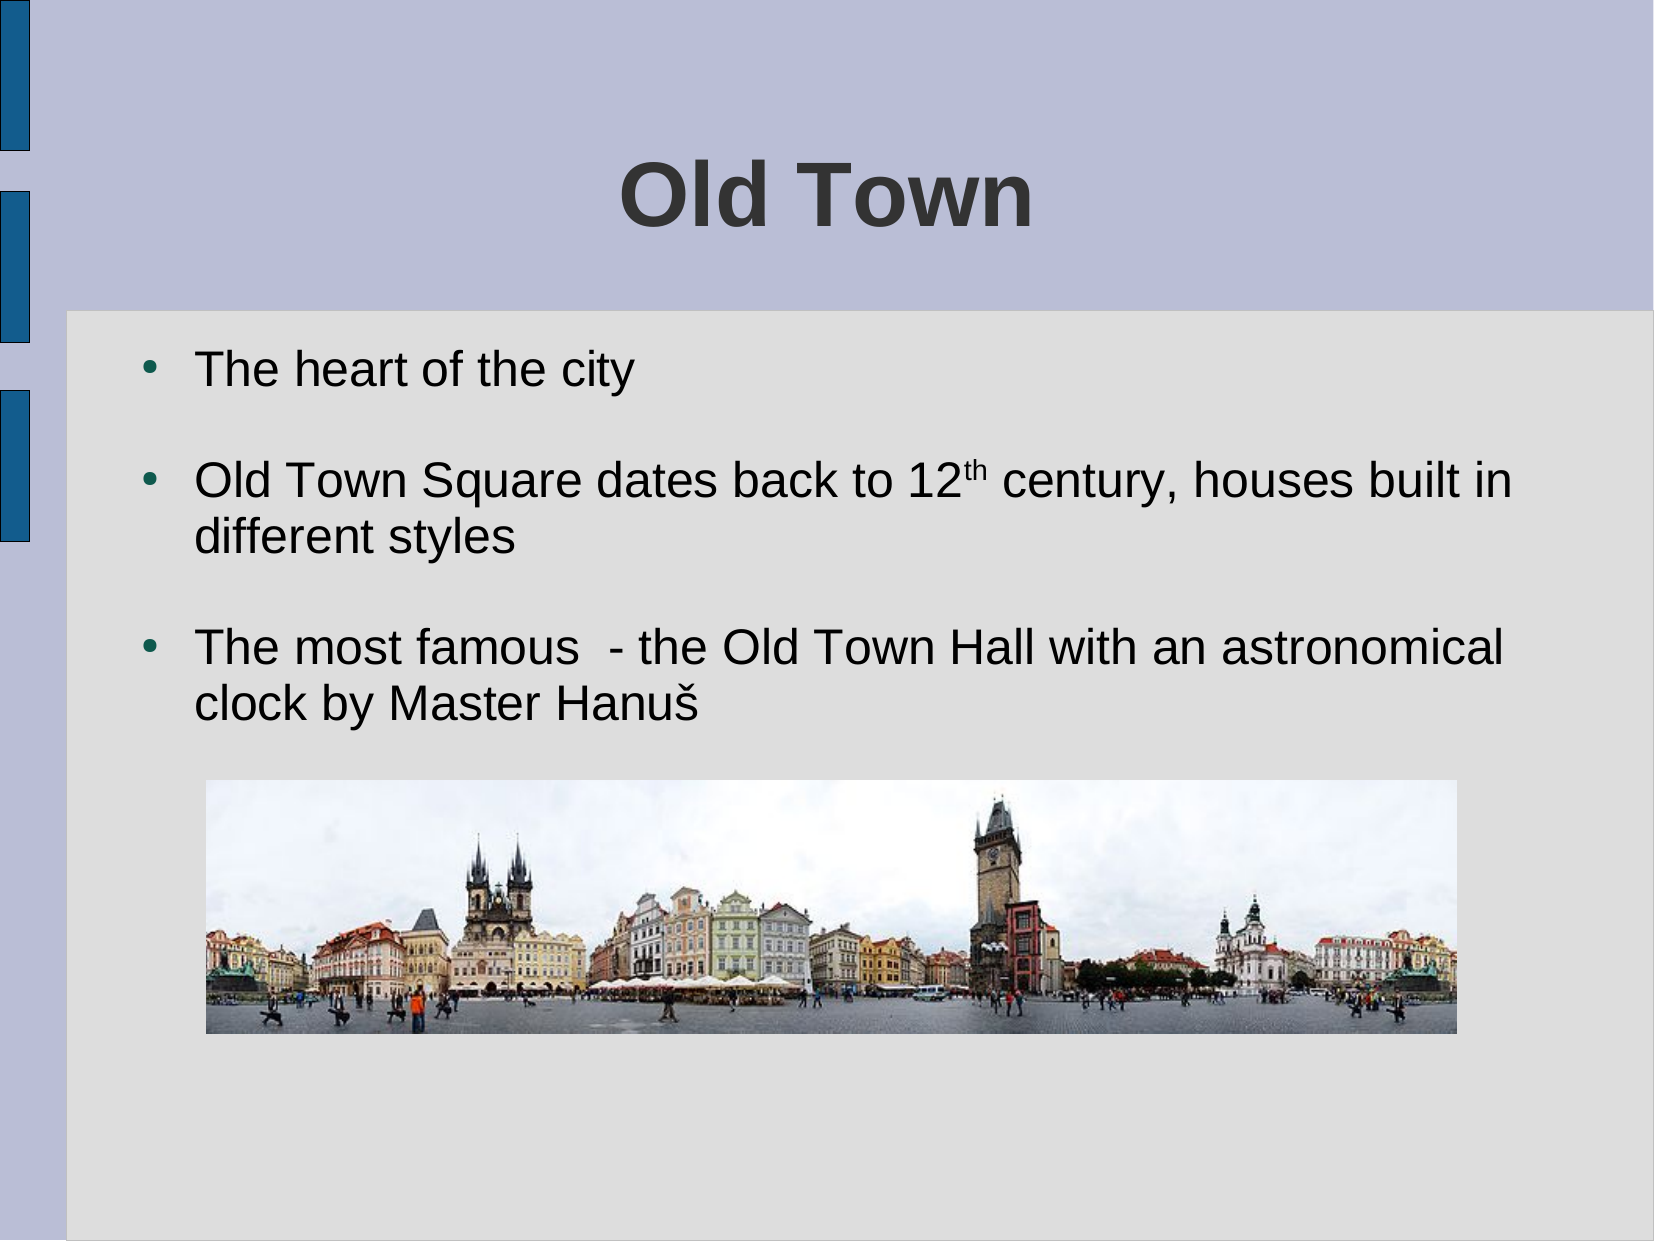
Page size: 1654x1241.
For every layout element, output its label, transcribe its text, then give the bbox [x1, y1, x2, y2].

picture [206, 780, 1457, 1034]
title Old Town [121, 91, 1534, 299]
list The heart of the city Old Town Square dates back to 12th century, houses built in different styles The most famous - the Old Town Hall with an astronomical clock by Master Hanuš [123, 340, 1536, 1123]
